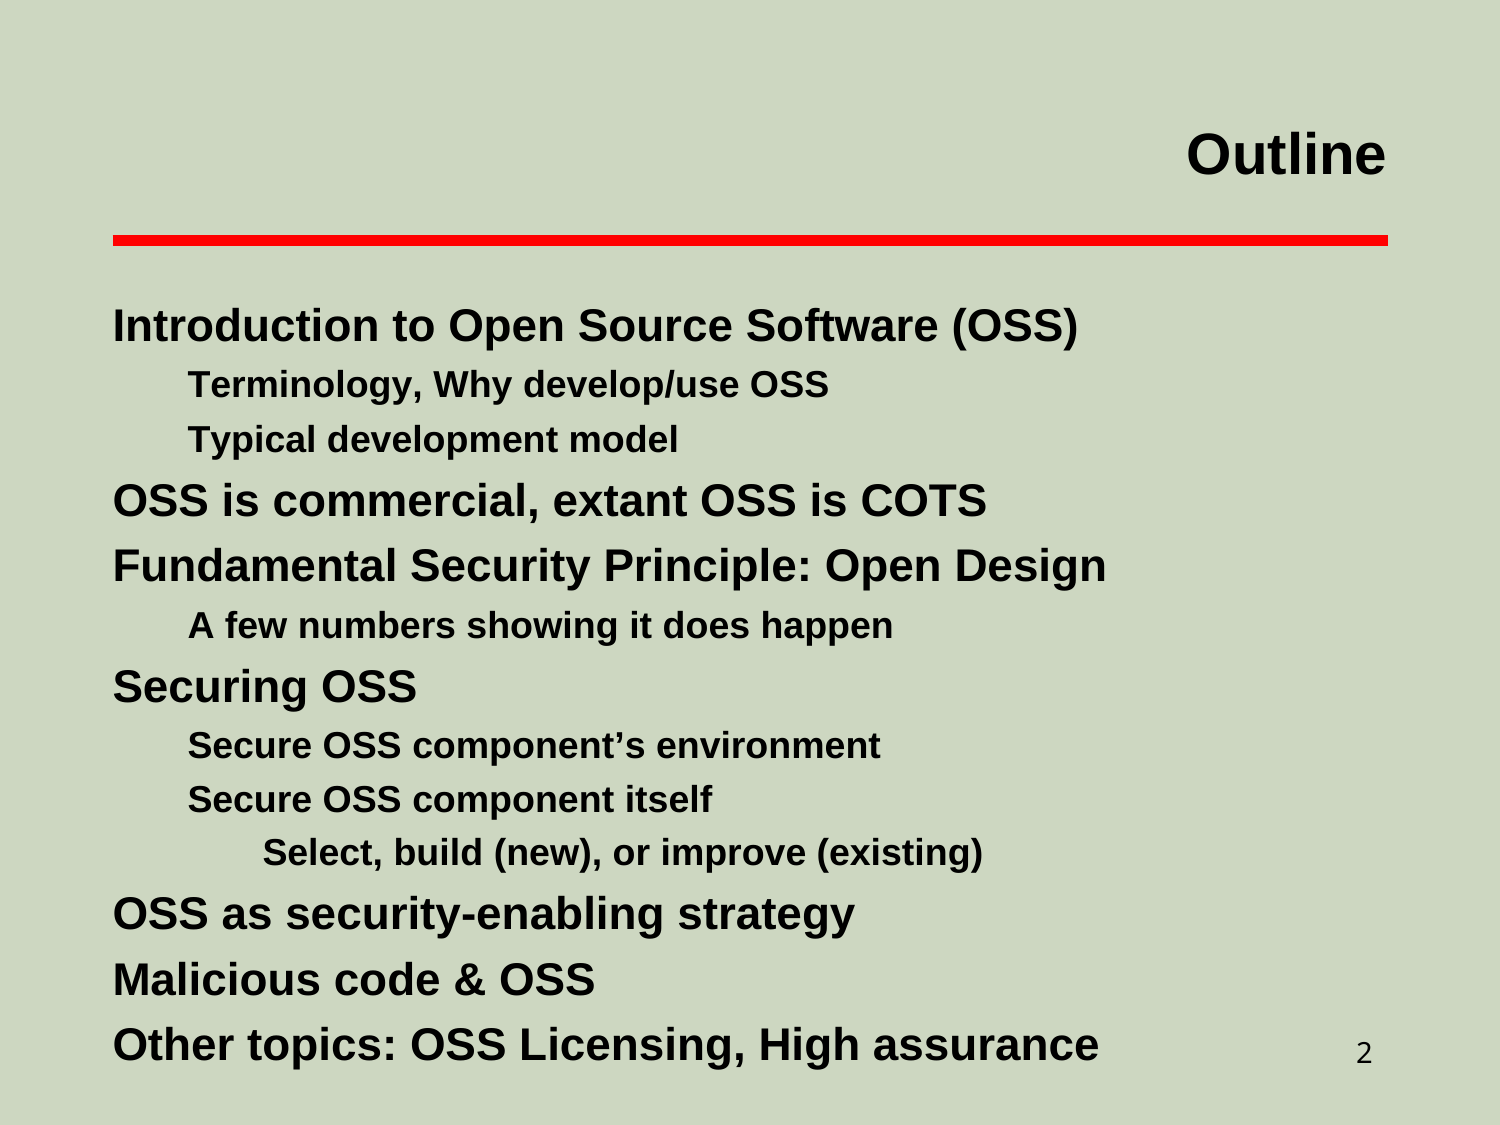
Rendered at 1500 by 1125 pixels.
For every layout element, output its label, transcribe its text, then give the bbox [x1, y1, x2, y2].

list Introduction to Open Source Software (OSS) Terminology, Why develop/use OSS Typical development model OSS is commercial, extant OSS is COTS Fundamental Security Principle: Open Design A few numbers showing it does happen Securing OSS Secure OSS component’s environment Secure OSS component itself Select, build (new), or improve (existing) OSS as security-enabling strategy Malicious code & OSS Other topics: OSS Licensing, High assurance [112, 299, 1388, 1084]
title Outline [337, 85, 1388, 224]
